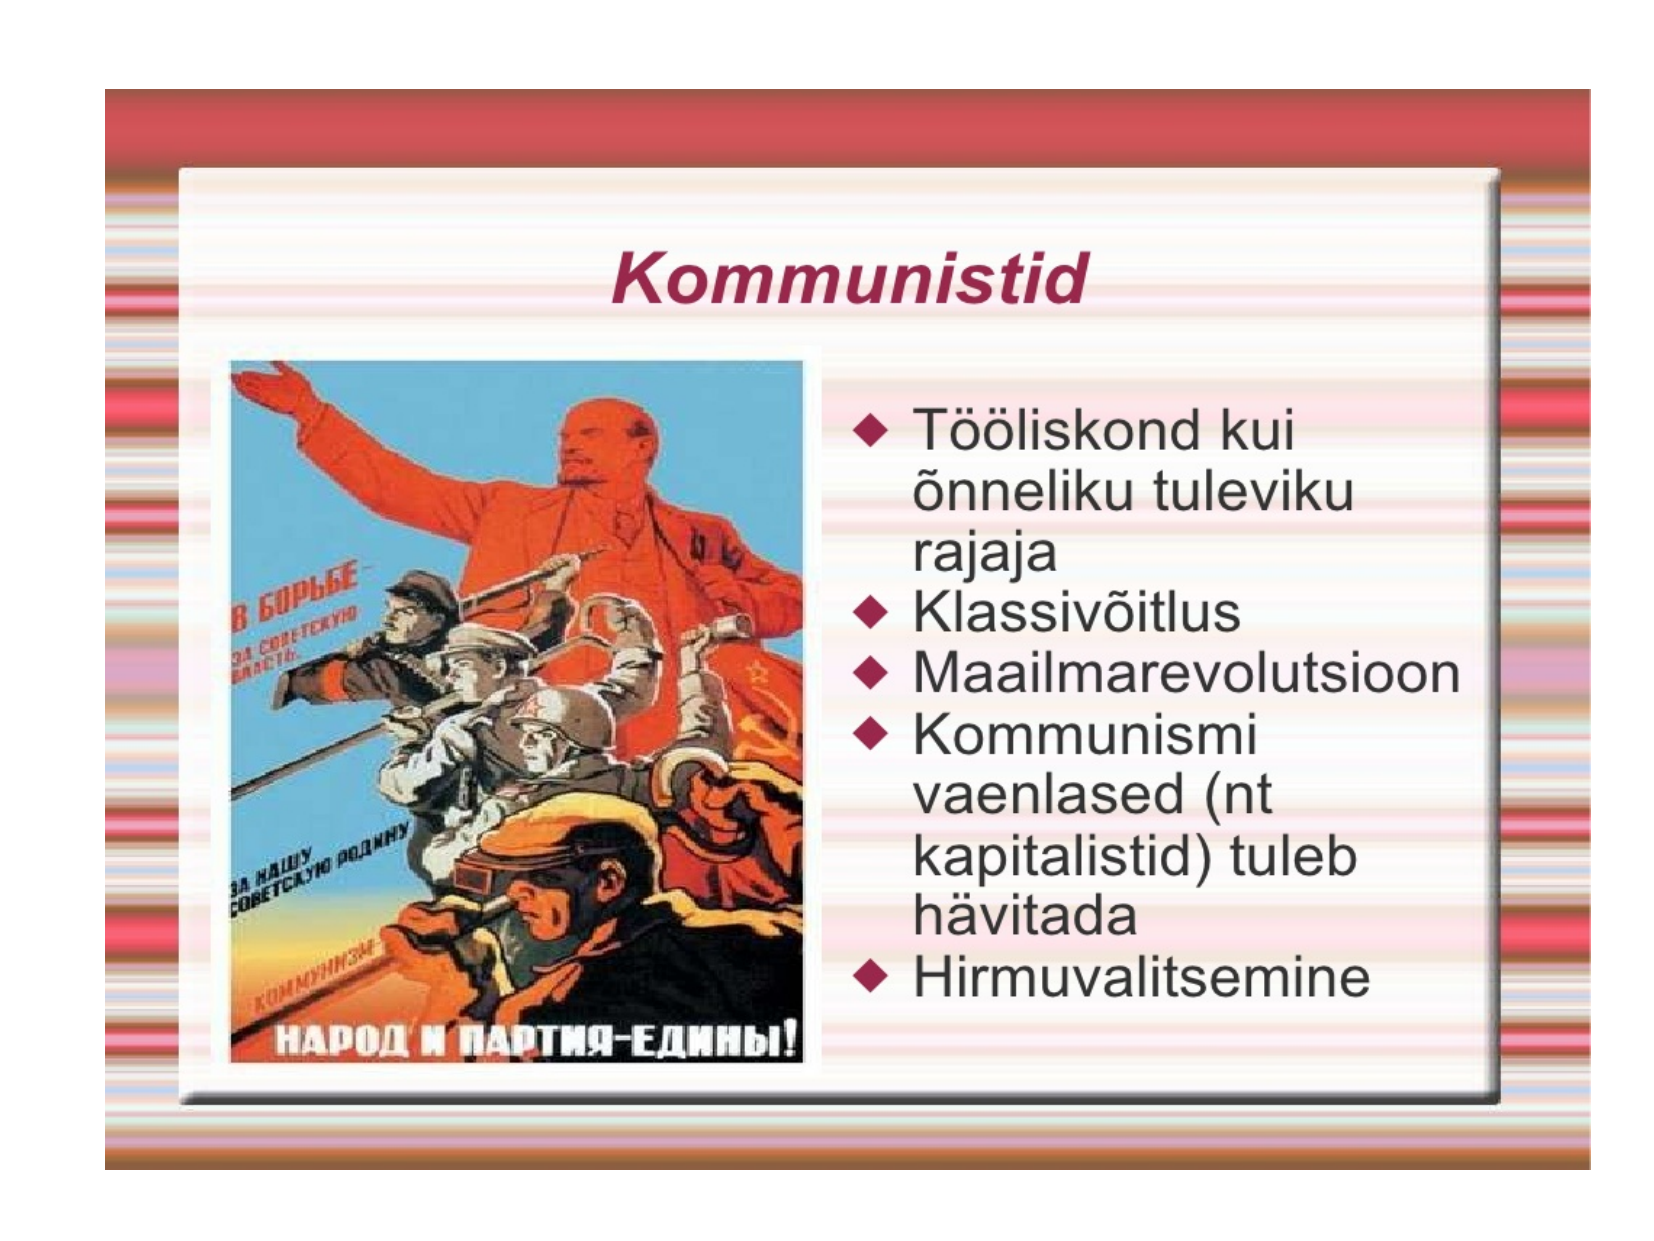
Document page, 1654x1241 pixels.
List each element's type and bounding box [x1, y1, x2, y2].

picture [105, 89, 1591, 1171]
